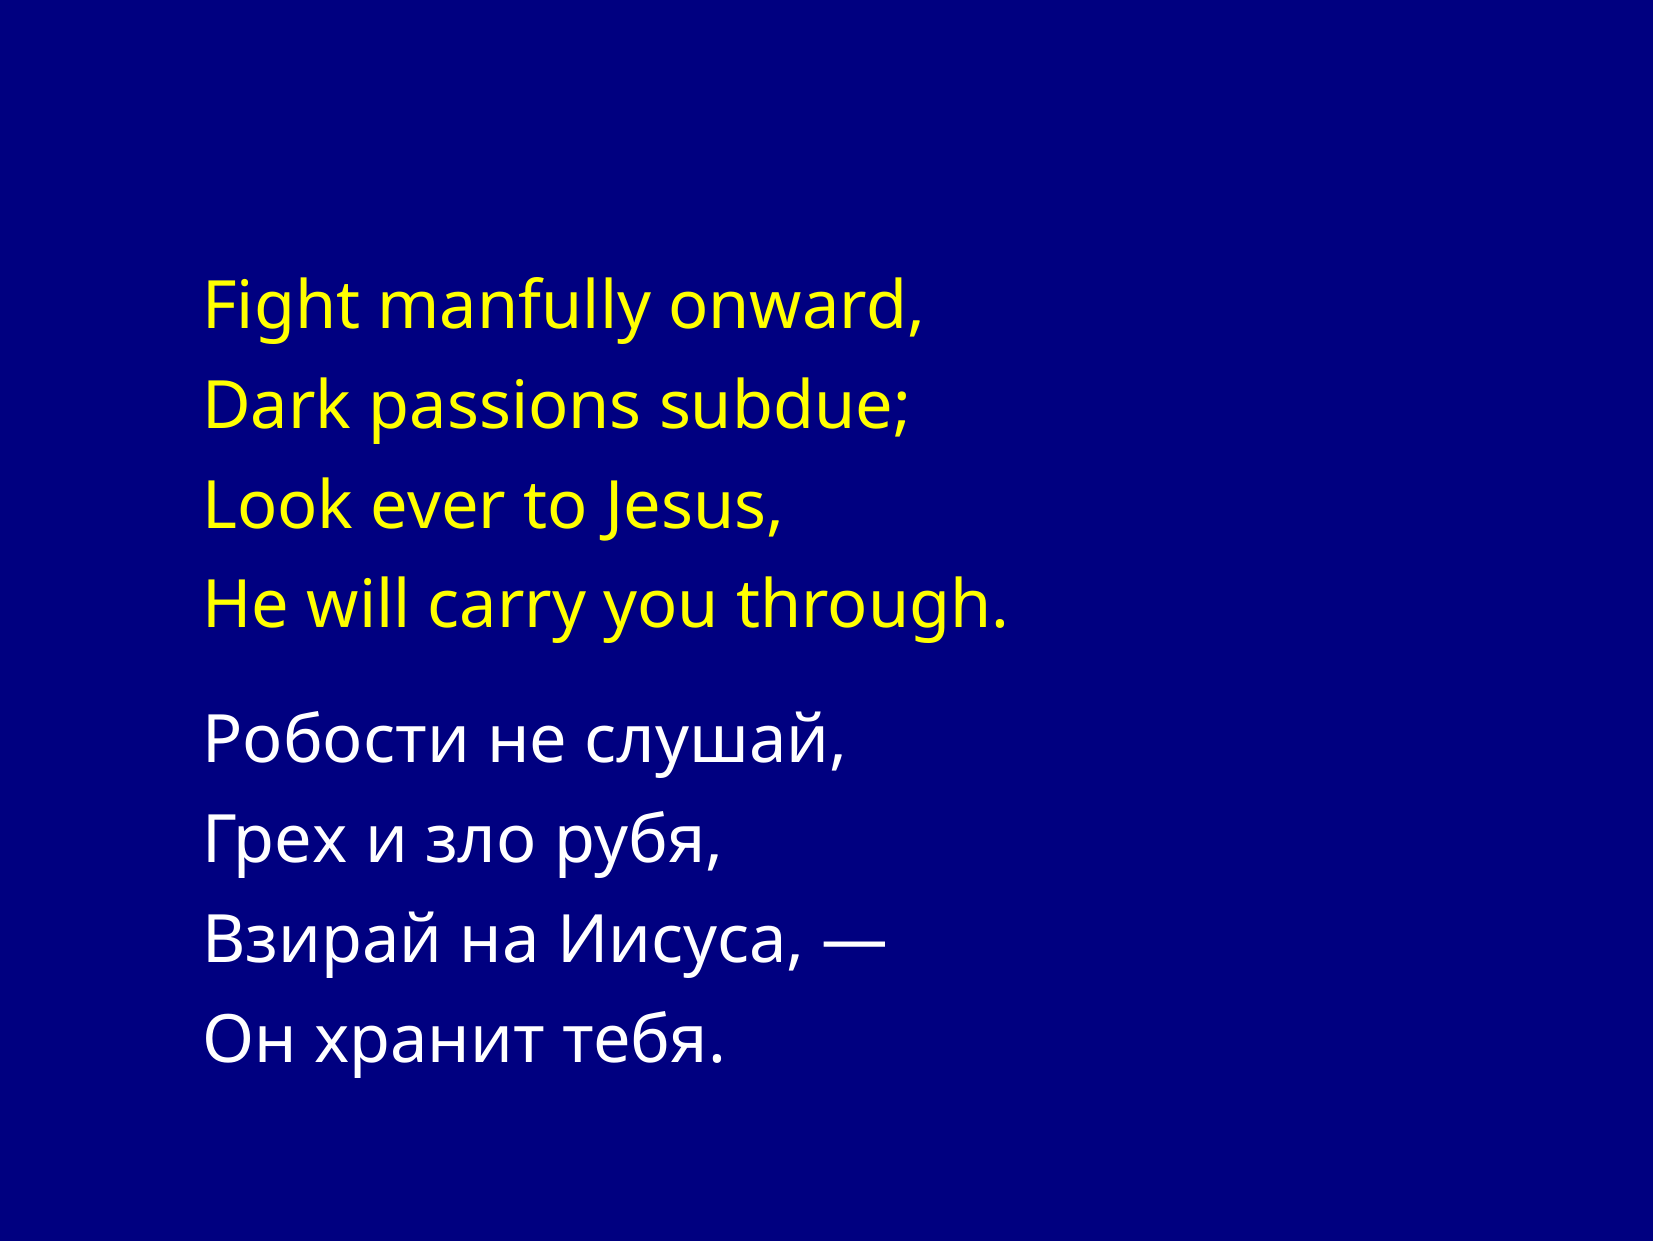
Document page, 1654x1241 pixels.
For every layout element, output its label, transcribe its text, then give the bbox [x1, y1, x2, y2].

text_box Fight manfully onward, Dark passions subdue; Look ever to Jesus, He will carry you through. [75, 150, 1576, 638]
text_box Робости не слушай, Грех и зло рубя, Взирай на Иисуса, — Он хранит тебя. [75, 675, 1576, 1163]
